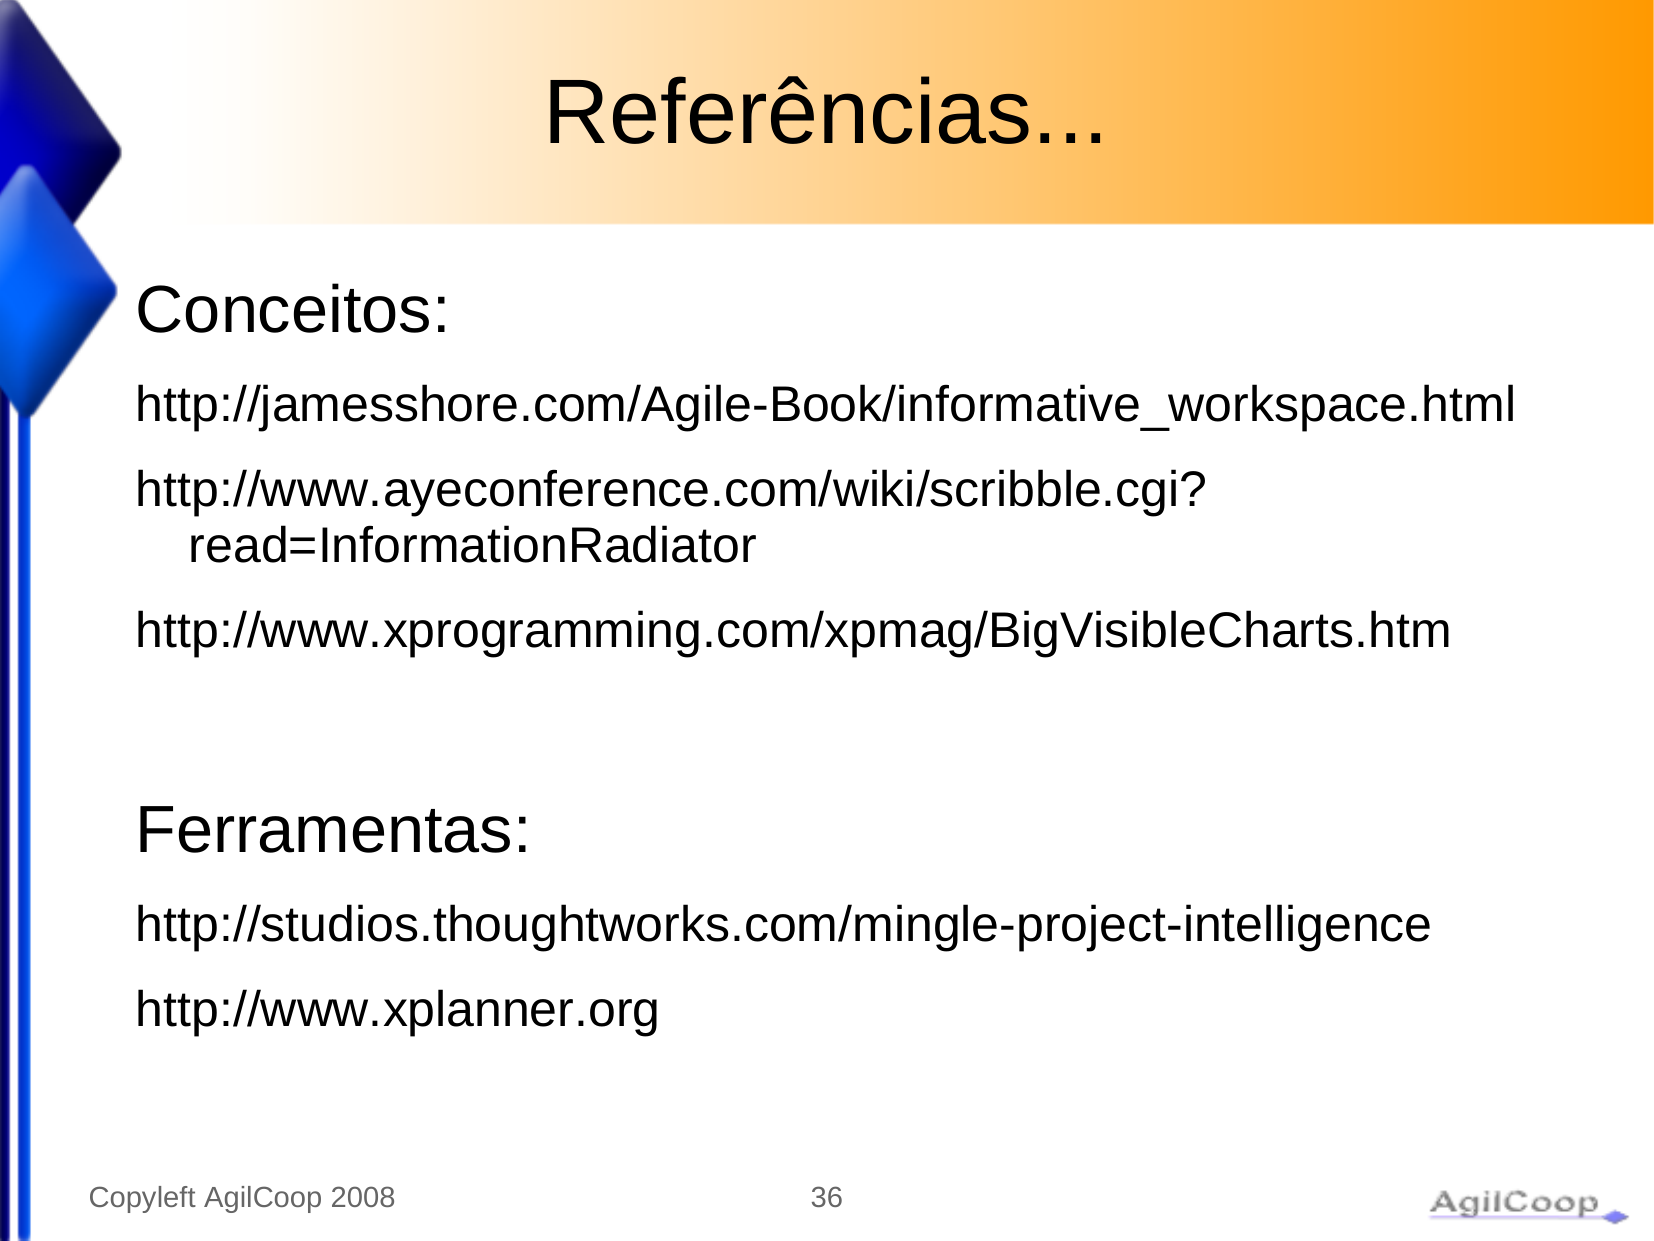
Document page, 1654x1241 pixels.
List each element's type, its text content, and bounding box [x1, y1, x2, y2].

list Conceitos: http://jamesshore.com/Agile-Book/informative_workspace.html http://www.ayeconference.com/wiki/scribble.cgi?read=InformationRadiator http://www.xprogramming.com/xpmag/BigVisibleCharts.htm Ferramentas: http://studios.thoughtworks.com/mingle-project-intelligence http://www.xplanner.org [118, 271, 1607, 1108]
picture [0, 0, 1654, 1241]
title Referências... [82, 15, 1571, 208]
